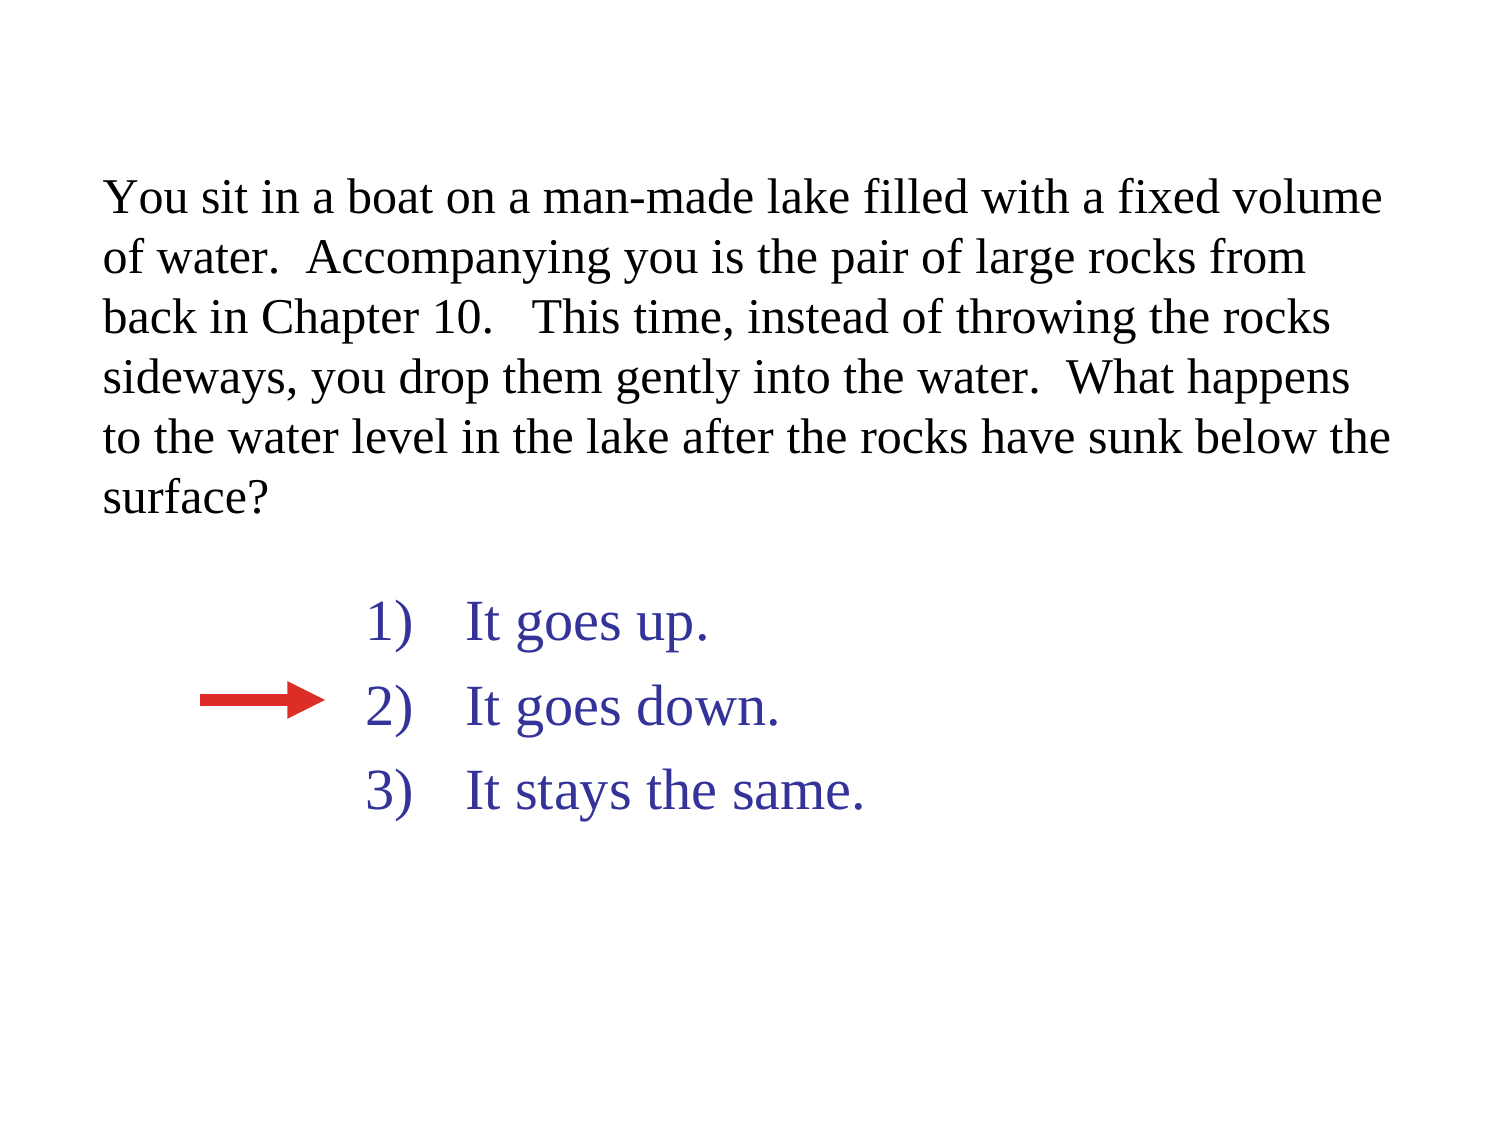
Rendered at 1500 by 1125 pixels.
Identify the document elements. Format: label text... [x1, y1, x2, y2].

title You sit in a boat on a man-made lake filled with a fixed volume of water. Accompanying you is the pair of large rocks from back in Chapter 10. This time, instead of throwing the rocks sideways, you drop them gently into the water. What happens to the water level in the lake after the rocks have sunk below the surface? [87, 75, 1413, 613]
list It goes up. It goes down. It stays the same. [349, 574, 1338, 963]
